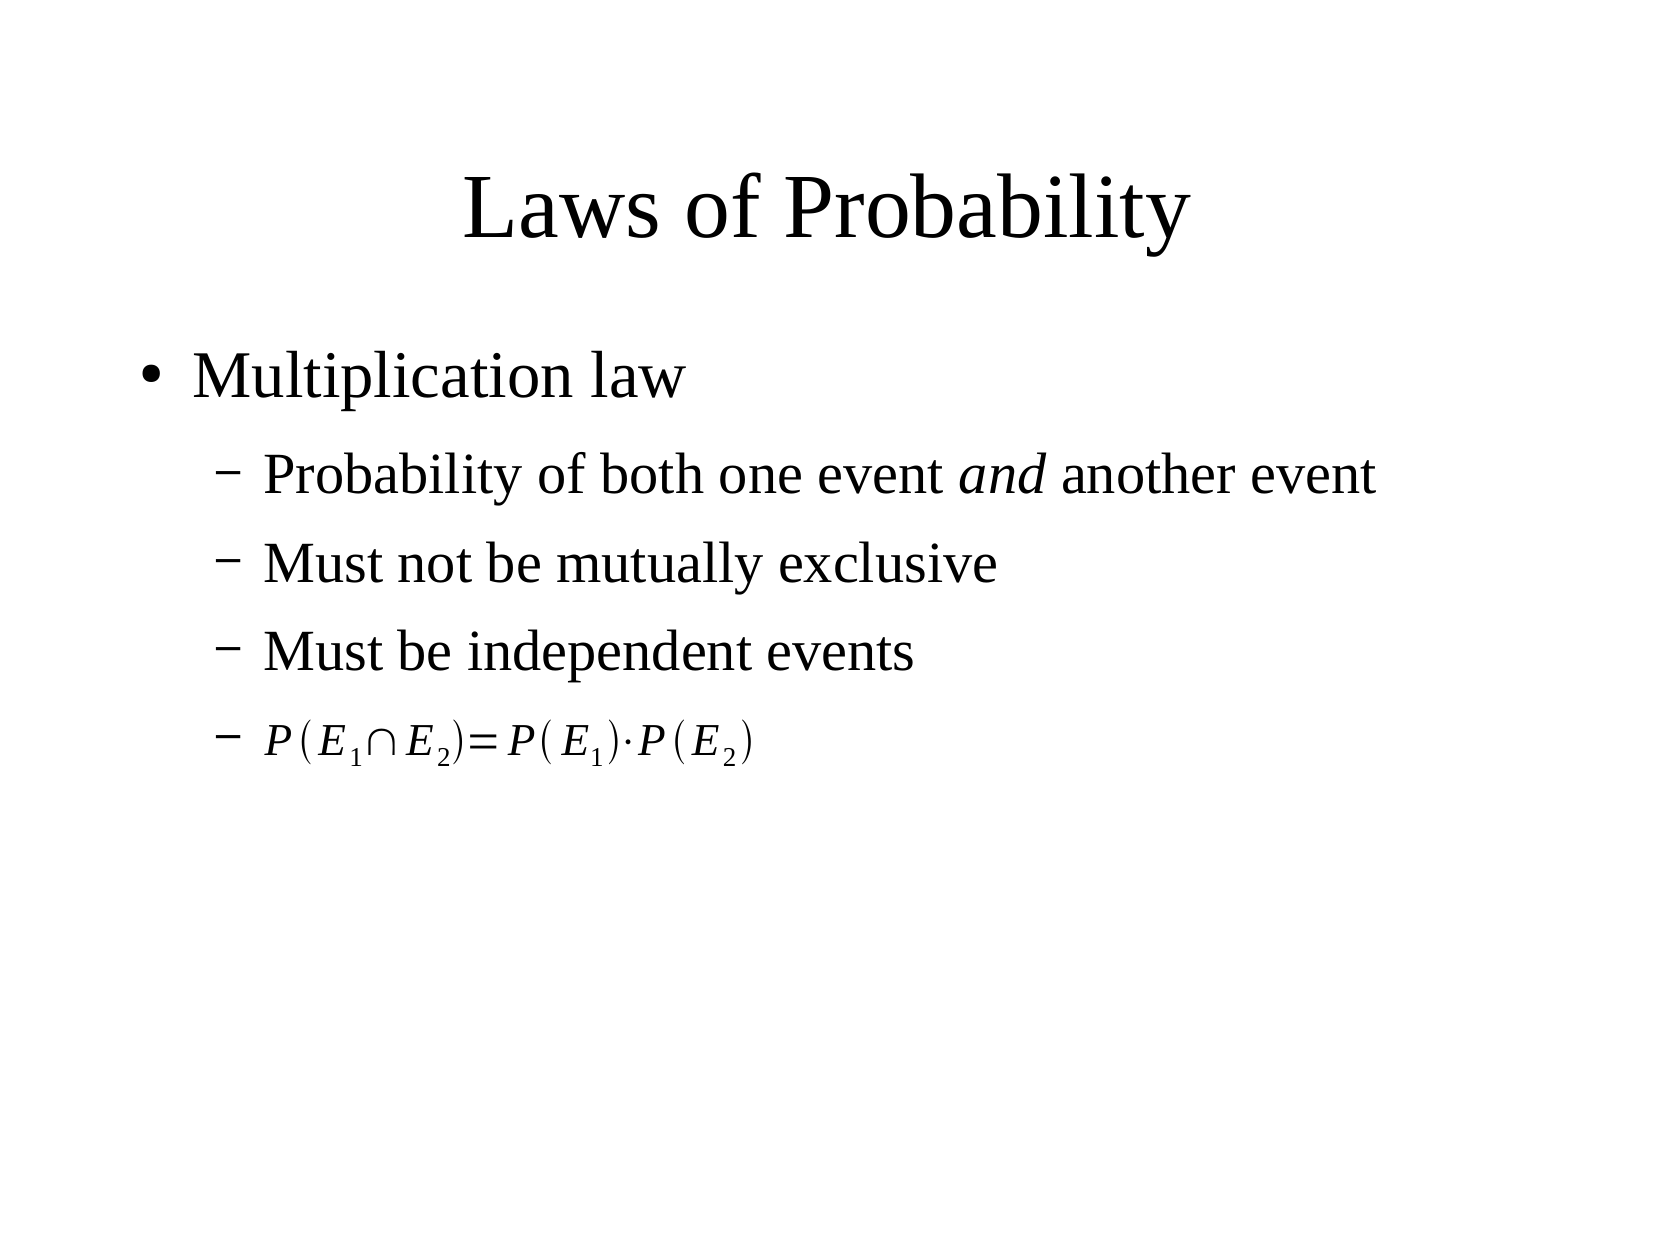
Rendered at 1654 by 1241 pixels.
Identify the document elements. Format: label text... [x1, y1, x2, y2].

chart [250, 715, 765, 775]
title Laws of Probability [121, 102, 1534, 311]
list Multiplication law Probability of both one event and another event Must not be mutually exclusive Must be independent events [121, 338, 1534, 823]
